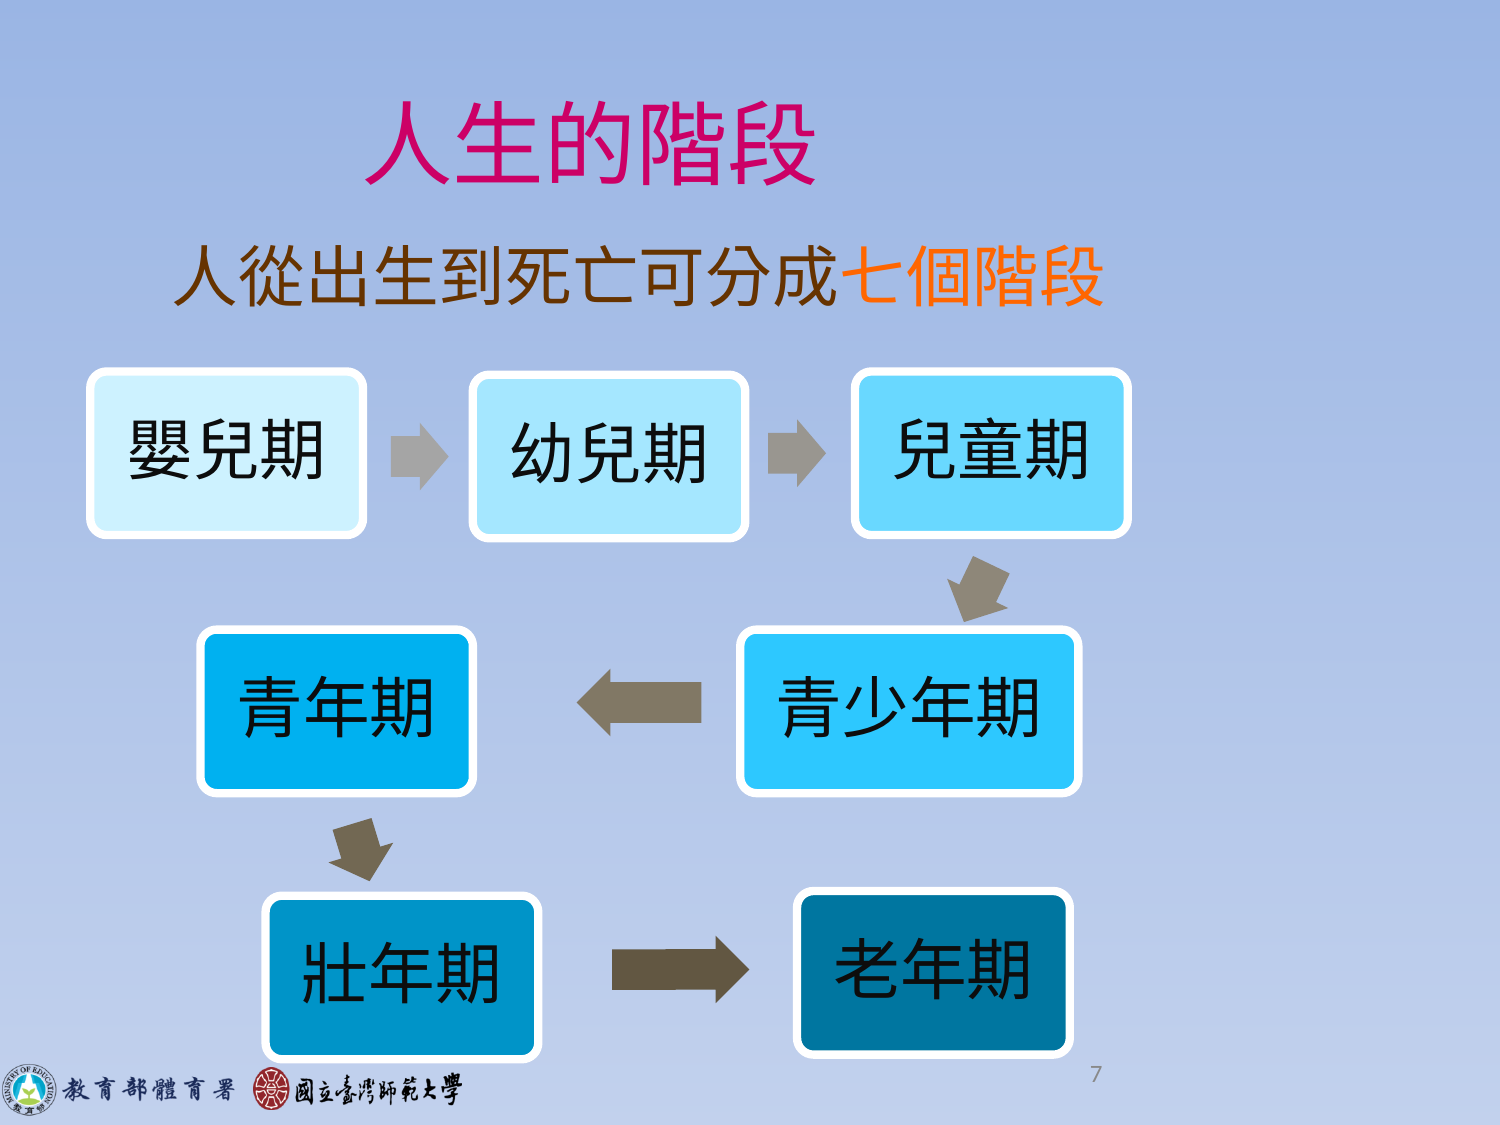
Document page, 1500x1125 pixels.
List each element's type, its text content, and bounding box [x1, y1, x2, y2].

title 人生的階段 [29, 29, 1152, 254]
text_box [612, 935, 750, 1004]
text_box 青少年期 [740, 629, 1079, 794]
text_box 青年期 [200, 629, 473, 794]
text_box [328, 818, 394, 882]
text_box [576, 668, 702, 737]
text_box [1074, 1042, 1426, 1103]
text_box [390, 422, 449, 491]
subtitle 人從出生到死亡可分成七個階段 [78, 236, 1201, 327]
text_box 壯年期 [265, 895, 539, 1060]
text_box 兒童期 [855, 371, 1128, 536]
text_box [768, 419, 827, 488]
text_box [947, 555, 1010, 623]
text_box 老年期 [797, 891, 1070, 1055]
text_box 幼兒期 [472, 374, 746, 539]
text_box 嬰兒期 [90, 371, 364, 536]
